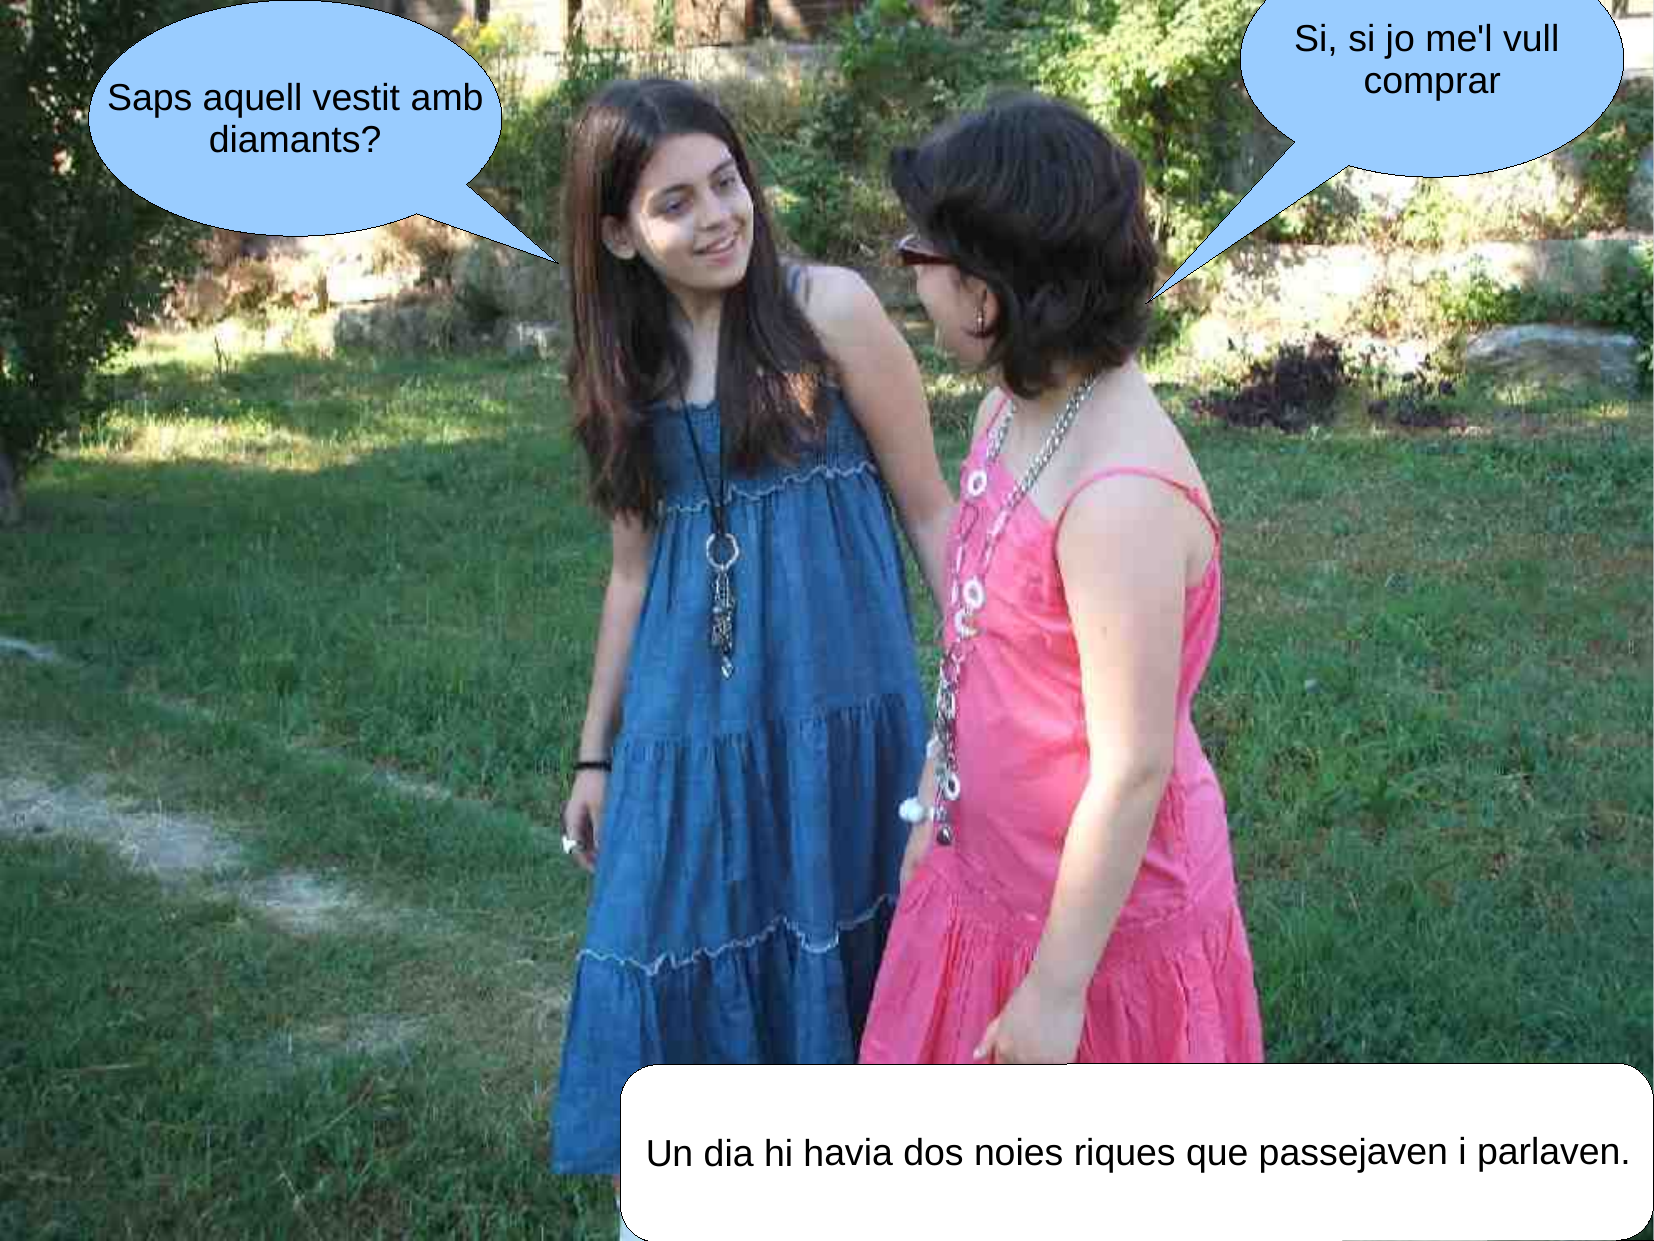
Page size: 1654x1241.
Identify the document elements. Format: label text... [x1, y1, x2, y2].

picture [0, 0, 1654, 1241]
picture [1622, 1211, 1654, 1241]
text_box Saps aquell vestit amb diamants? [88, 0, 559, 264]
text_box Un dia hi havia dos noies riques que passejaven i parlaven. [620, 1063, 1654, 1241]
text_box Si, si jo me'l vull comprar [1145, 0, 1624, 304]
